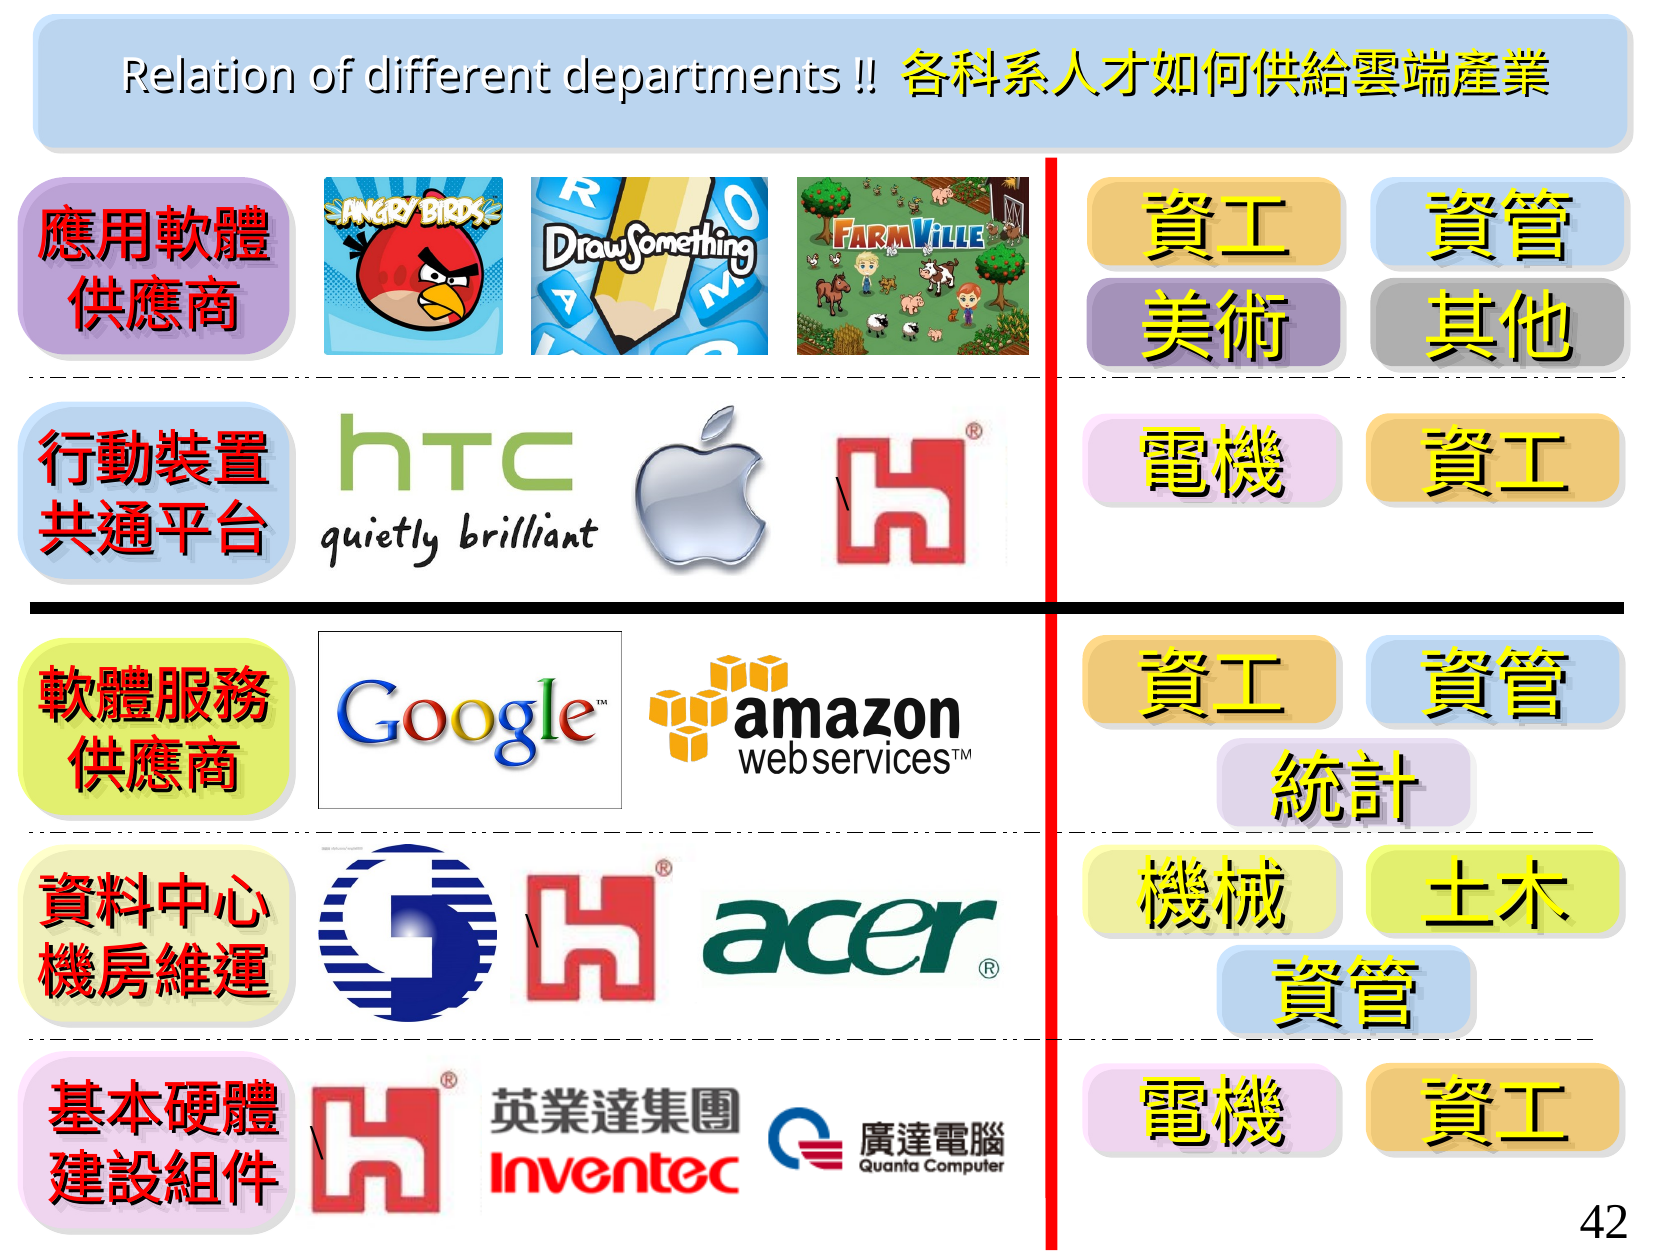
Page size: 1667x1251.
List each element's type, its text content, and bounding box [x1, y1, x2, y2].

text_box 電機 [1082, 413, 1337, 502]
picture [649, 655, 971, 774]
picture [318, 631, 622, 810]
picture [318, 844, 497, 1022]
picture [295, 1051, 482, 1229]
text_box 軟體服務 供應商 [17, 637, 290, 816]
text_box 資管 [1370, 177, 1625, 266]
picture [318, 401, 601, 579]
picture [531, 177, 768, 355]
text_box 美術 [1086, 277, 1341, 367]
picture [631, 401, 775, 579]
picture [484, 1083, 744, 1197]
text_box 資工 [1082, 635, 1337, 724]
text_box 資料中心 機房維運 [17, 844, 290, 1022]
text_box 統計 [1216, 738, 1471, 827]
picture [820, 401, 1008, 579]
text_box 資管 [1216, 944, 1471, 1034]
text_box 土木 [1365, 844, 1620, 933]
text_box 機械 [1082, 844, 1337, 933]
text_box 基本硬體 建設組件 [17, 1051, 290, 1229]
text_box 應用軟體 供應商 [17, 177, 290, 355]
picture [797, 177, 1029, 355]
text_box 資工 [1087, 177, 1341, 266]
picture [324, 177, 503, 355]
picture [763, 177, 768, 188]
text_box 其他 [1370, 277, 1625, 367]
text_box 電機 [1082, 1063, 1337, 1152]
text_box 資工 [1365, 413, 1620, 502]
picture [510, 838, 1028, 1016]
text_box 資管 [1365, 635, 1620, 724]
text_box 資工 [1365, 1062, 1620, 1152]
text_box 行動裝置 共通平台 [17, 401, 290, 579]
text_box Relation of different departments !! 各科系人才如何供給雲端產業 [2, 0, 1667, 148]
picture [745, 1073, 1028, 1207]
